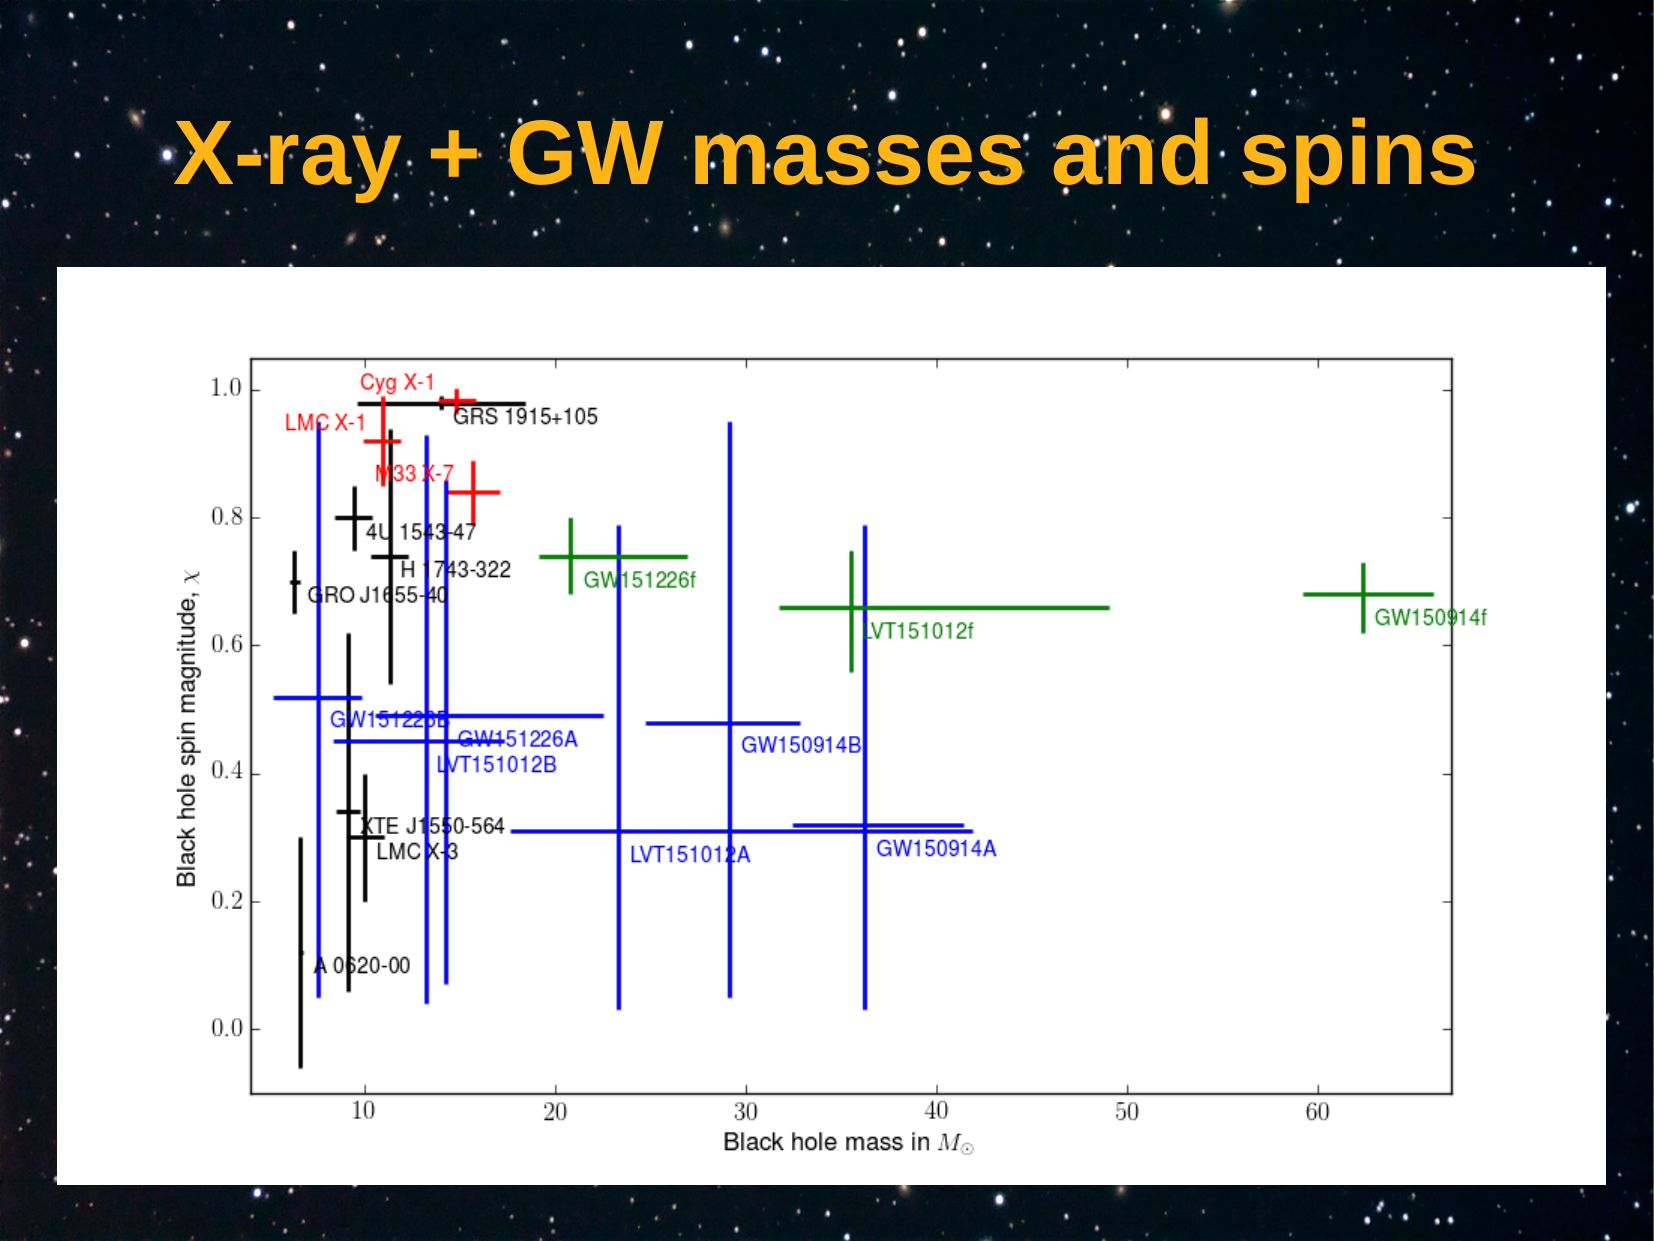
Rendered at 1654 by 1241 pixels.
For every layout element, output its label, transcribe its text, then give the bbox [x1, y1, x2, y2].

picture [0, 0, 1654, 1241]
title X-ray + GW masses and spins [82, 49, 1571, 257]
